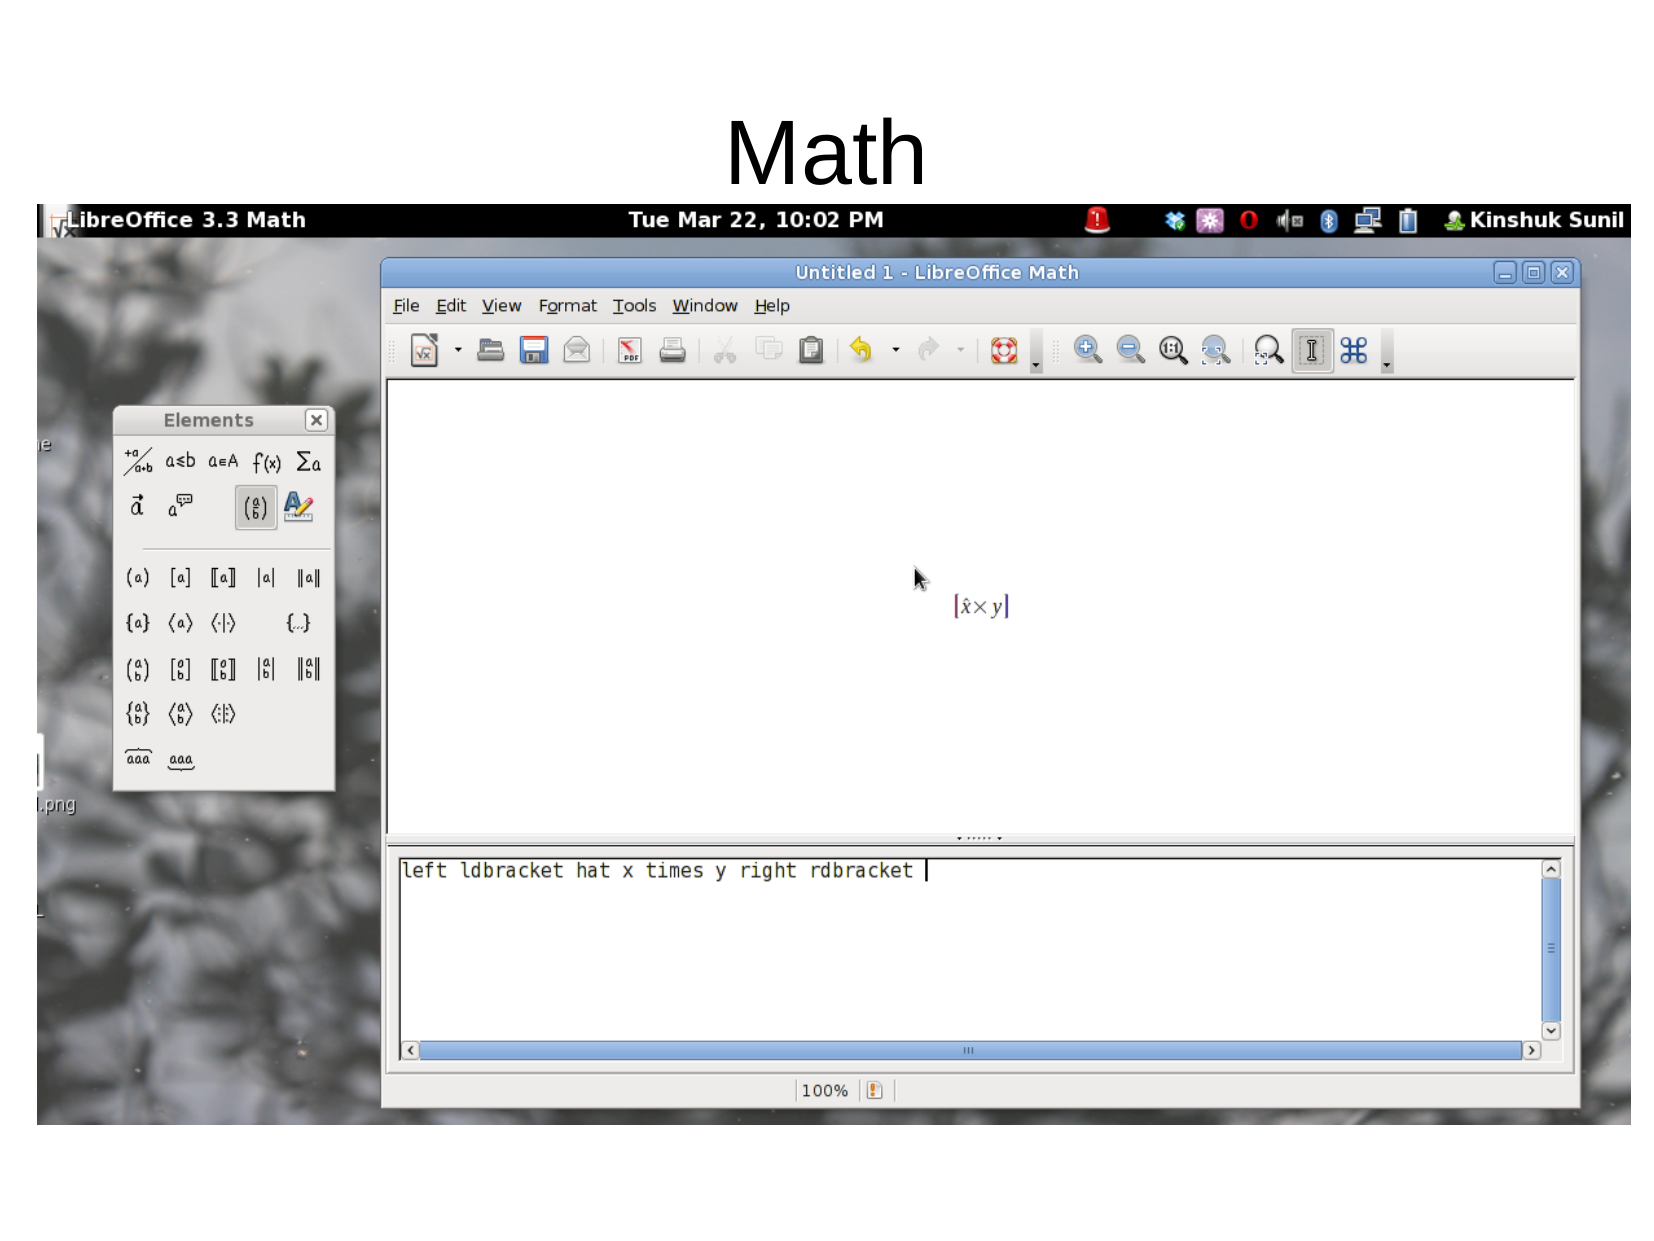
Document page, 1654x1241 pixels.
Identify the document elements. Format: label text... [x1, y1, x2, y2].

picture [37, 204, 1631, 1126]
title Math [82, 49, 1571, 204]
